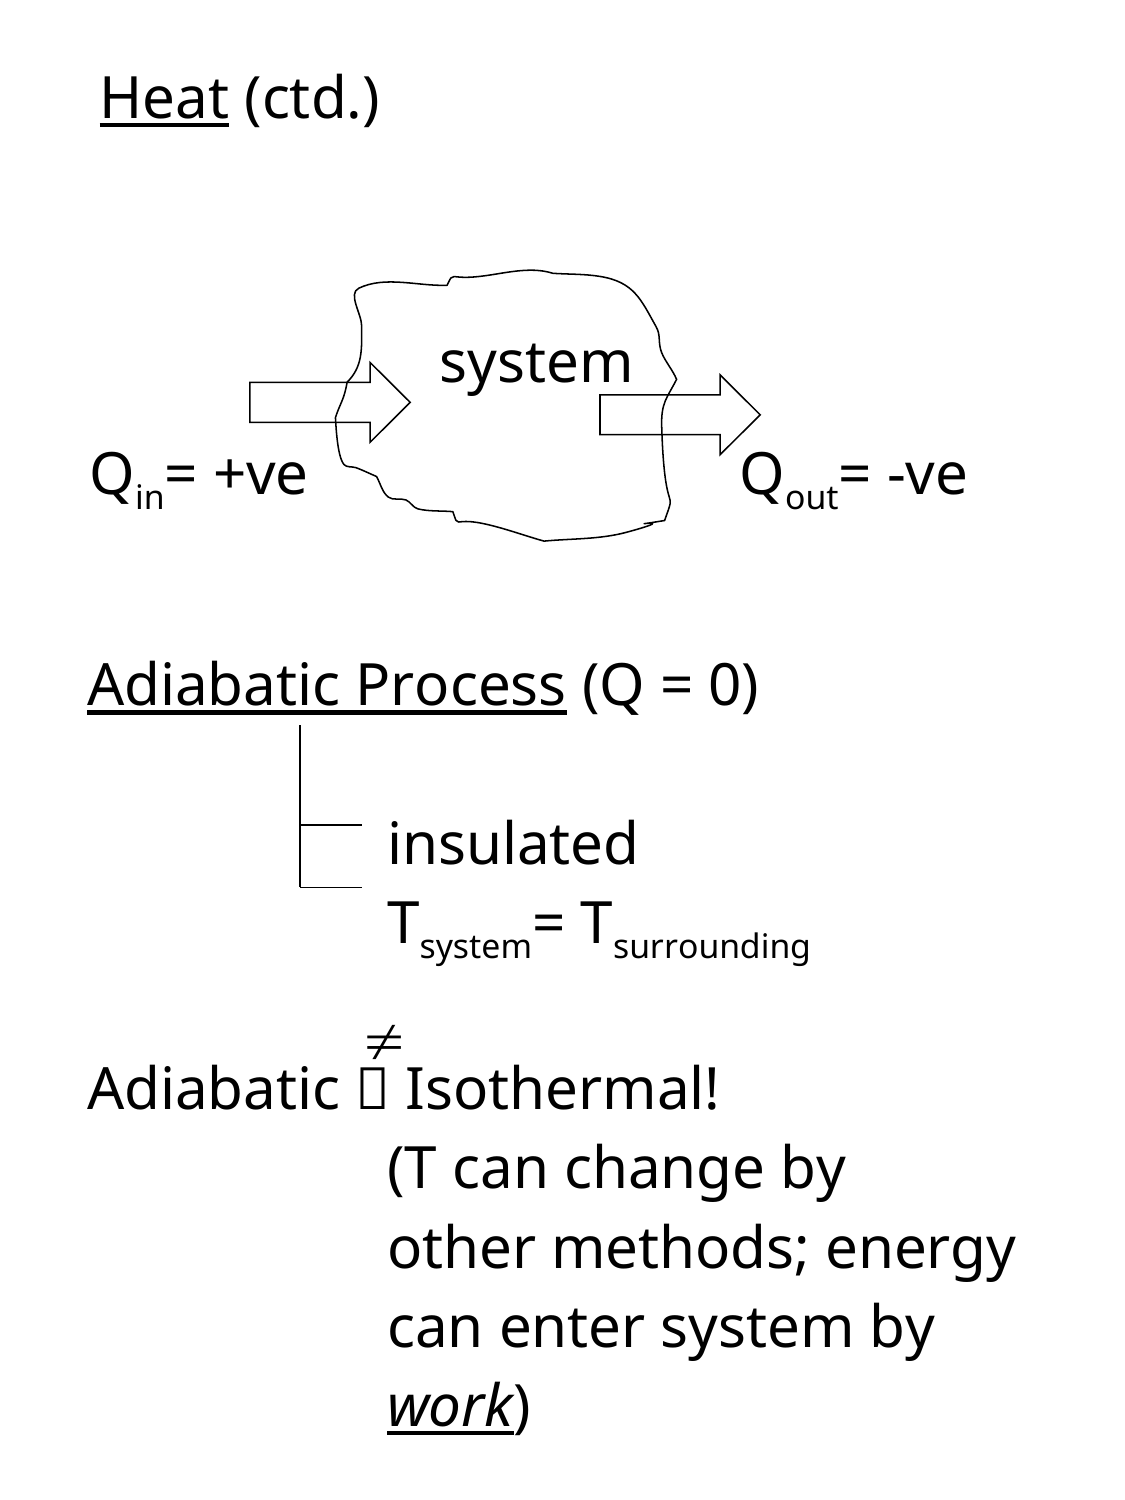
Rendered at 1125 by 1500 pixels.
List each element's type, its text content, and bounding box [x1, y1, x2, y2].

text_box Adiabatic Process (Q = 0) insulated Tsystem= Tsurrounding Adiabatic  Isothermal! (T can change by other methods; energy can enter system by work) [72, 635, 1053, 1500]
text_box system [425, 312, 650, 408]
text_box Qout= -ve [724, 424, 1022, 528]
text_box Heat (ctd.) [84, 48, 763, 144]
text_box Qin= +ve [74, 424, 328, 528]
chart [354, 994, 415, 1076]
